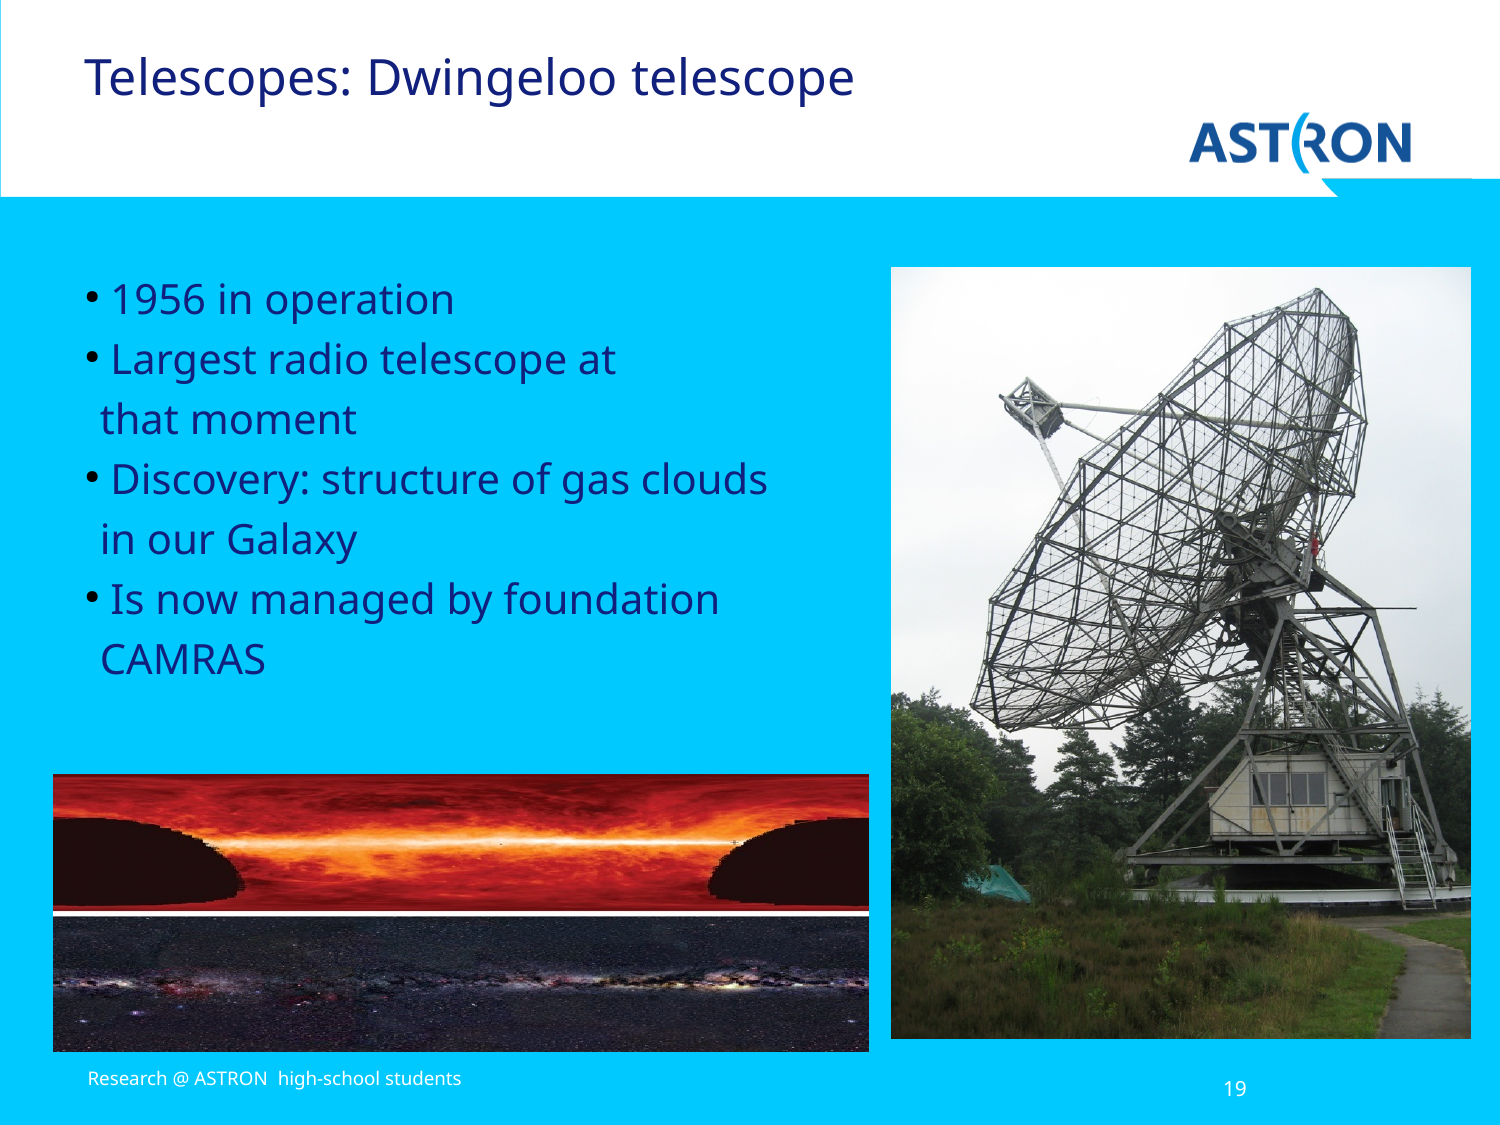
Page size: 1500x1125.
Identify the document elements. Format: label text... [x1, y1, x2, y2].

picture [892, 268, 1470, 1038]
picture [54, 775, 868, 1051]
text_box <number> [1208, 1062, 1409, 1125]
text_box 1956 in operation Largest radio telescope at that moment Discovery: structure of gas clouds in our Galaxy Is now managed by foundation CAMRAS [70, 255, 1408, 1025]
text_box Research @ ASTRON high-school students [87, 1062, 1055, 1125]
text_box Telescopes: Dwingeloo telescope [69, 37, 1075, 188]
picture [0, 0, 1500, 196]
